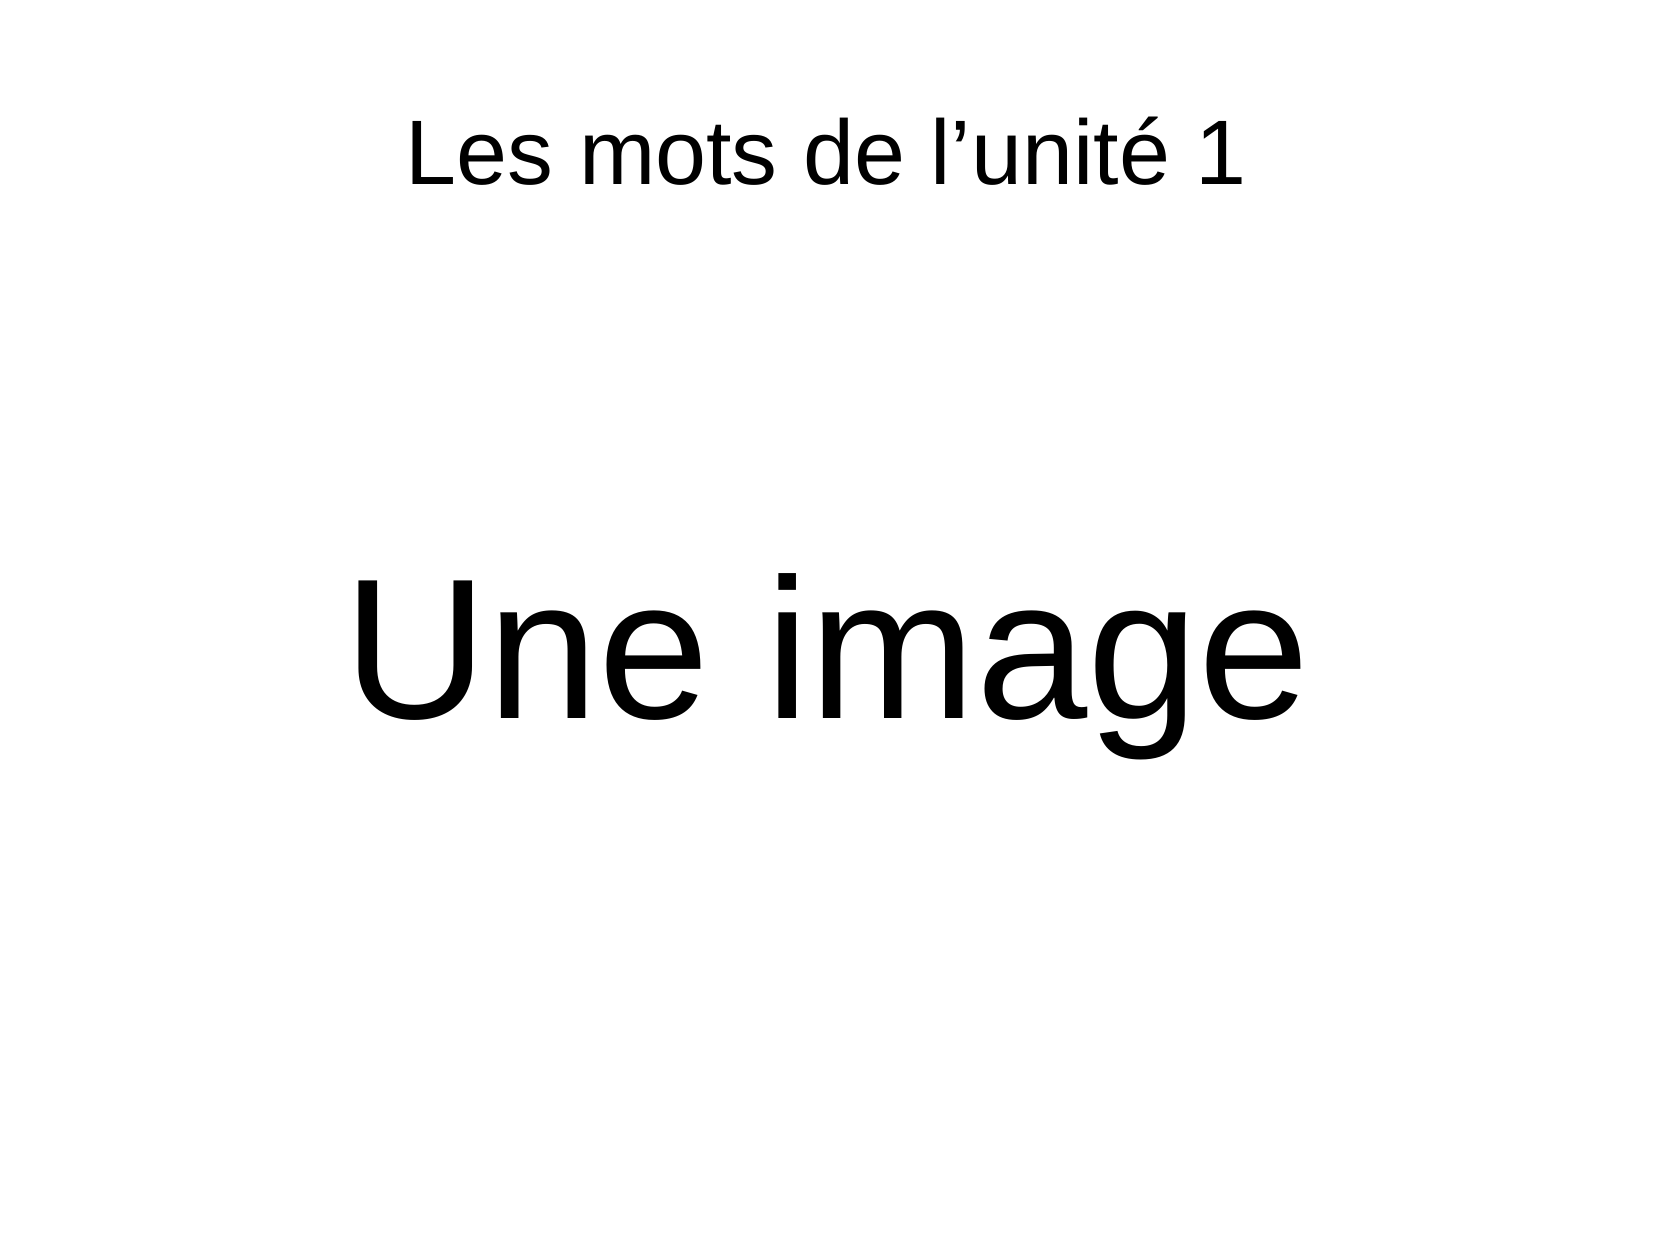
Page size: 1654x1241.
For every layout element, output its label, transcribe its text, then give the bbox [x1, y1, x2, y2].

title Les mots de l’unité 1 [82, 49, 1571, 257]
subtitle Une image [82, 290, 1571, 1010]
